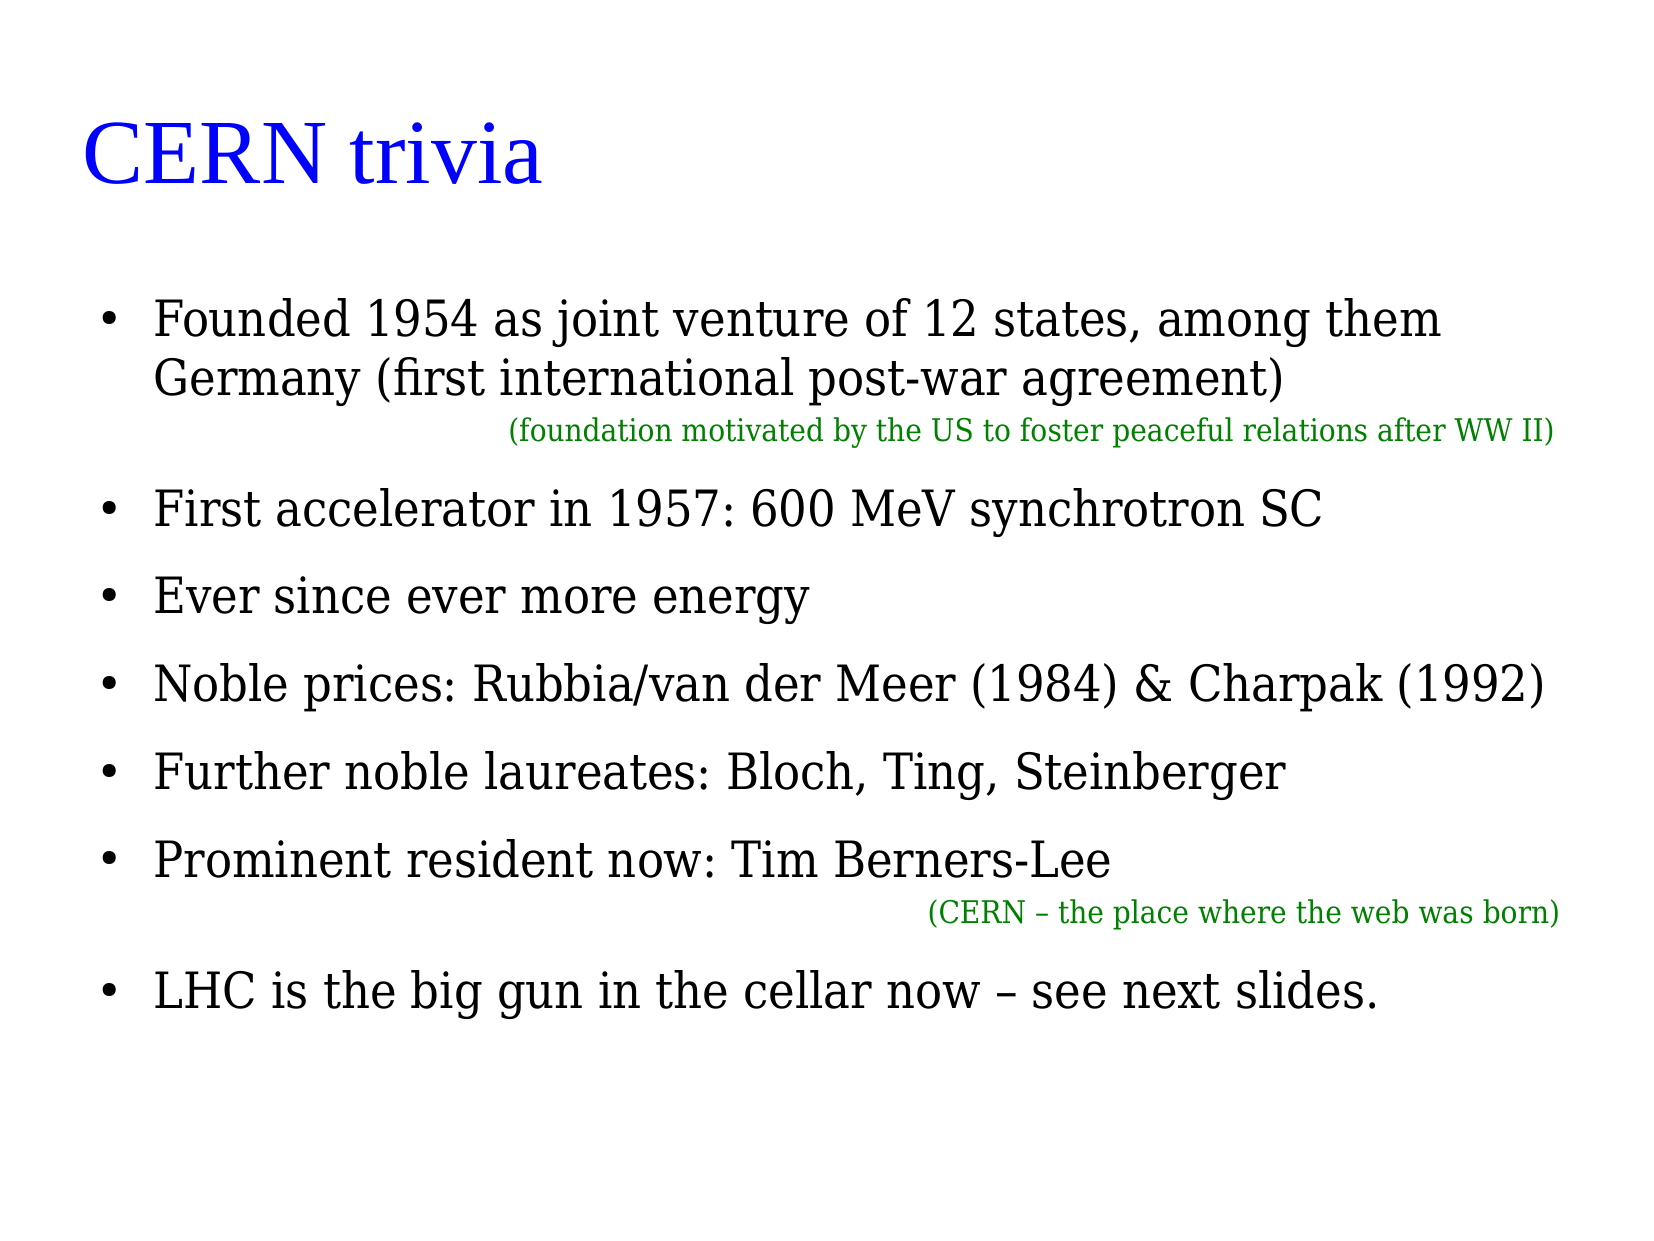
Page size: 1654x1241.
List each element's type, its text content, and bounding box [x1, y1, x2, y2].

title CERN trivia [82, 49, 1571, 257]
list Founded 1954 as joint venture of 12 states, among them Germany (first international post-war agreement) (foundation motivated by the US to foster peaceful relations after WW II) First accelerator in 1957: 600 MeV synchrotron SC Ever since ever more energy Noble prices: Rubbia/van der Meer (1984) & Charpak (1992) Further noble laureates: Bloch, Ting, Steinberger Prominent resident now: Tim Berners-Lee (CERN – the place where the web was born) LHC is the big gun in the cellar now – see next slides. [82, 290, 1571, 1109]
